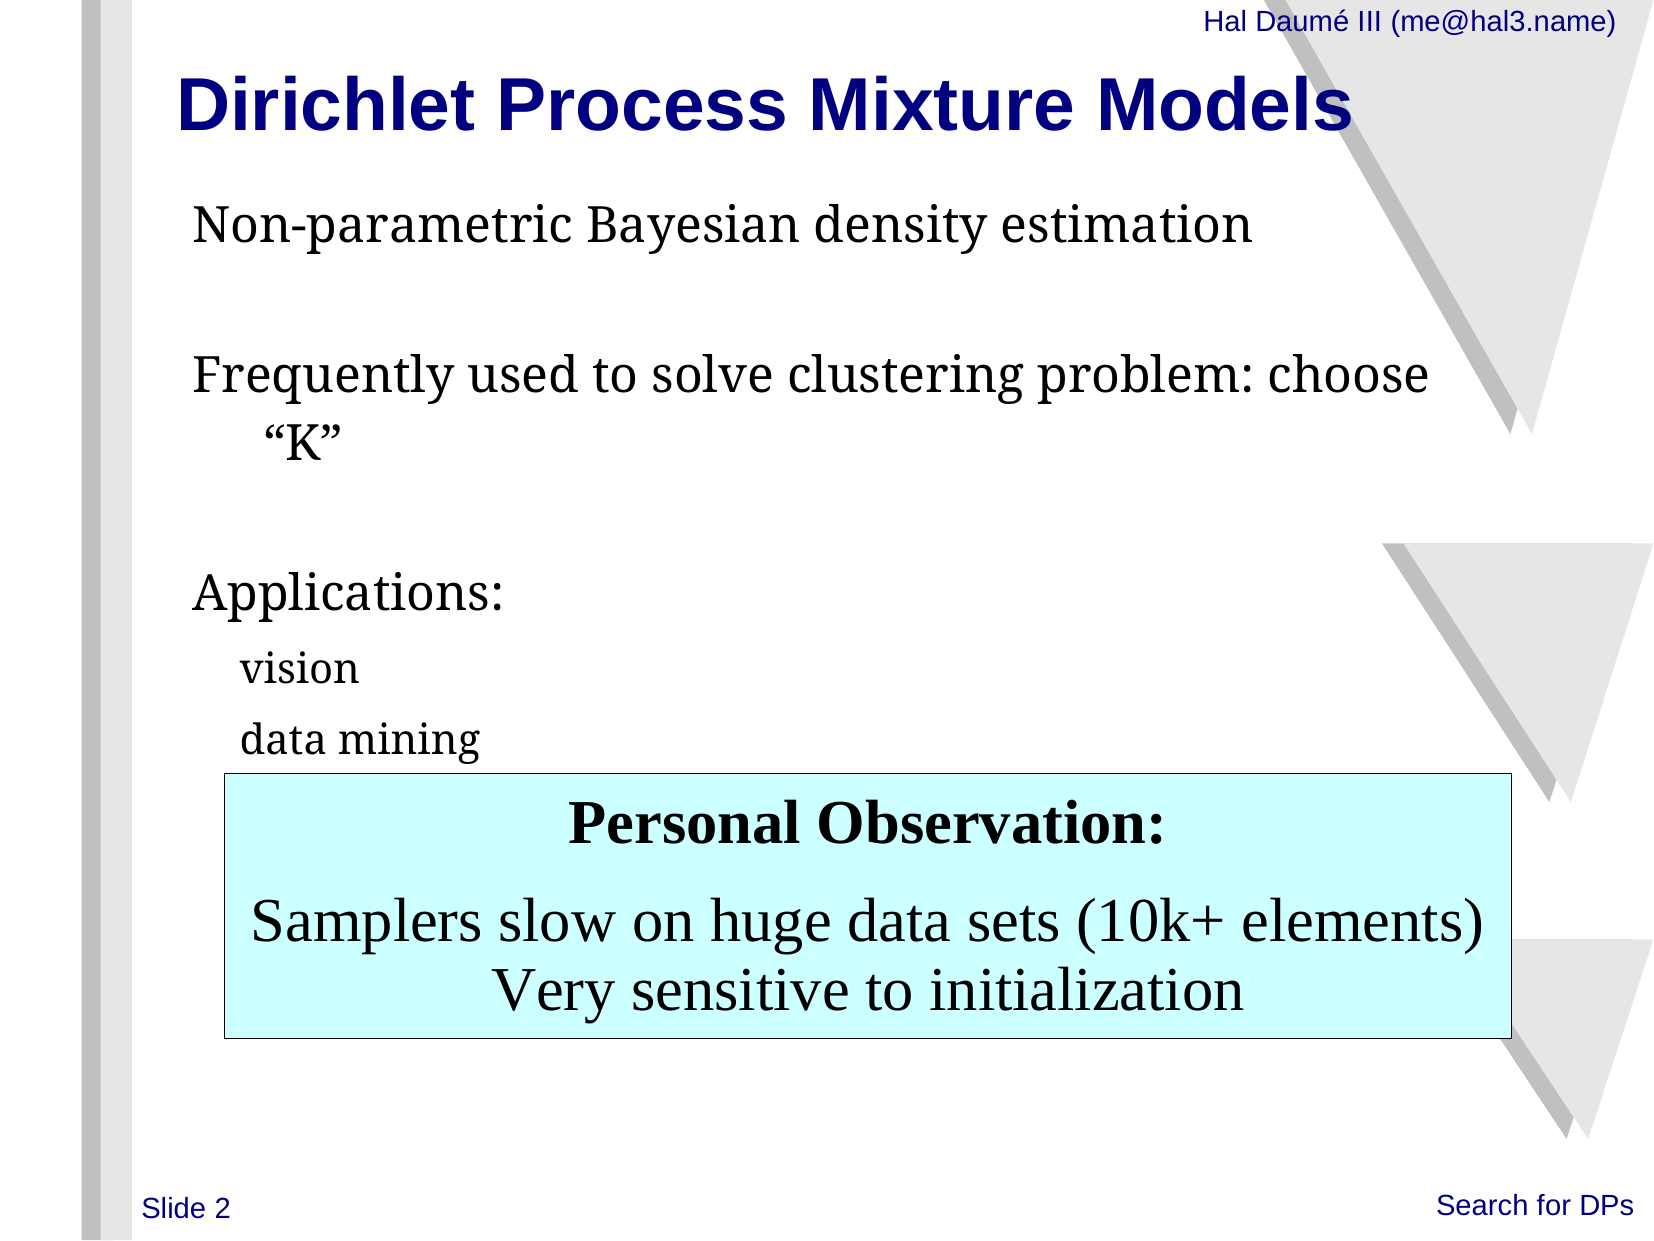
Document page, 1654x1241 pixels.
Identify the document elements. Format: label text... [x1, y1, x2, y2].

text_box Personal Observation: Samplers slow on huge data sets (10k+ elements) Very sensitive to initialization [224, 773, 1512, 1039]
title Dirichlet Process Mixture Models [176, 44, 1509, 166]
list Non-parametric Bayesian density estimation Frequently used to solve clustering problem: choose “K” Applications: vision data mining computational biology [180, 188, 1512, 1127]
